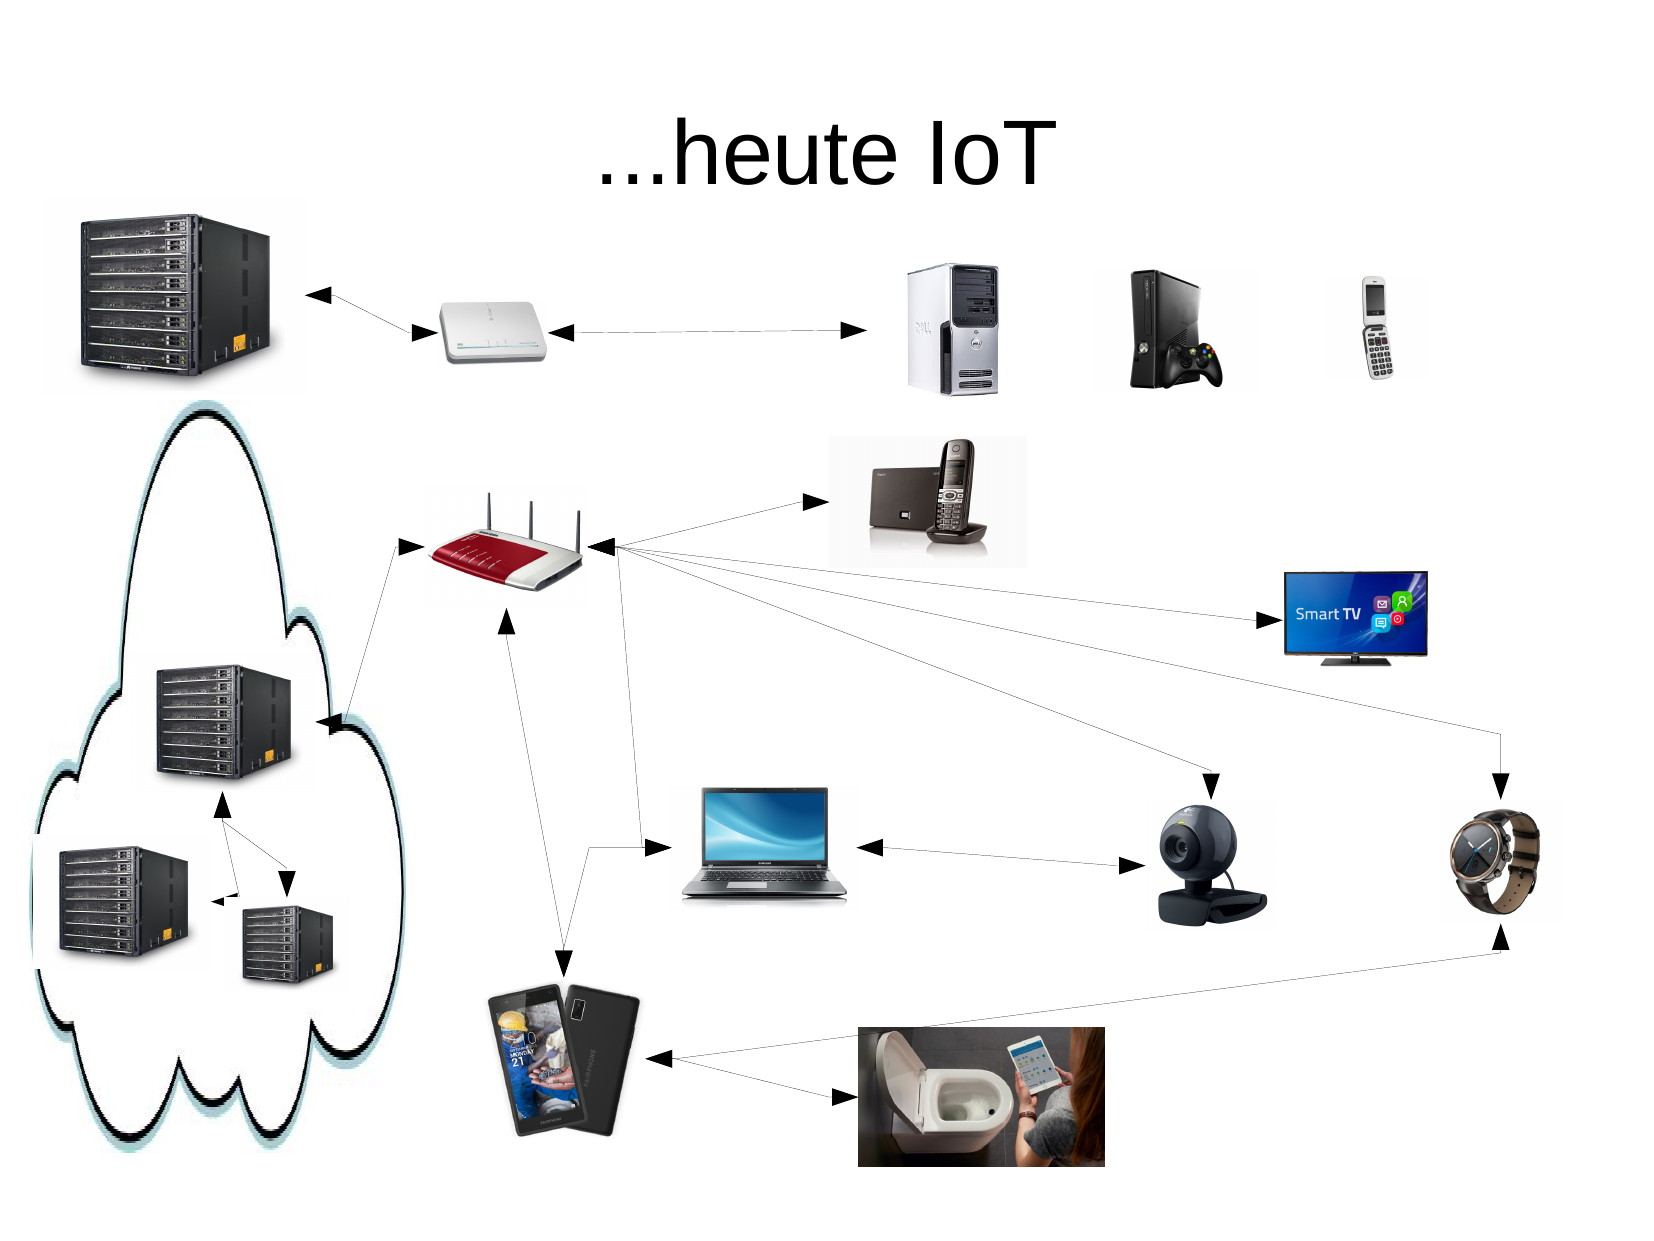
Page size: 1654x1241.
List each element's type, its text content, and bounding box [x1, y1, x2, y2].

picture [1145, 800, 1277, 932]
picture [867, 261, 1052, 400]
picture [1282, 569, 1429, 672]
picture [438, 300, 548, 366]
picture [42, 196, 305, 394]
picture [671, 786, 857, 910]
picture [425, 485, 588, 608]
picture [1326, 276, 1430, 380]
picture [1093, 267, 1258, 391]
picture [1439, 799, 1563, 924]
picture [858, 1027, 914, 1035]
picture [482, 977, 646, 1141]
picture [829, 436, 1027, 568]
picture [858, 1027, 1105, 1167]
title ...heute IoT [82, 49, 1571, 257]
picture [29, 400, 411, 1153]
